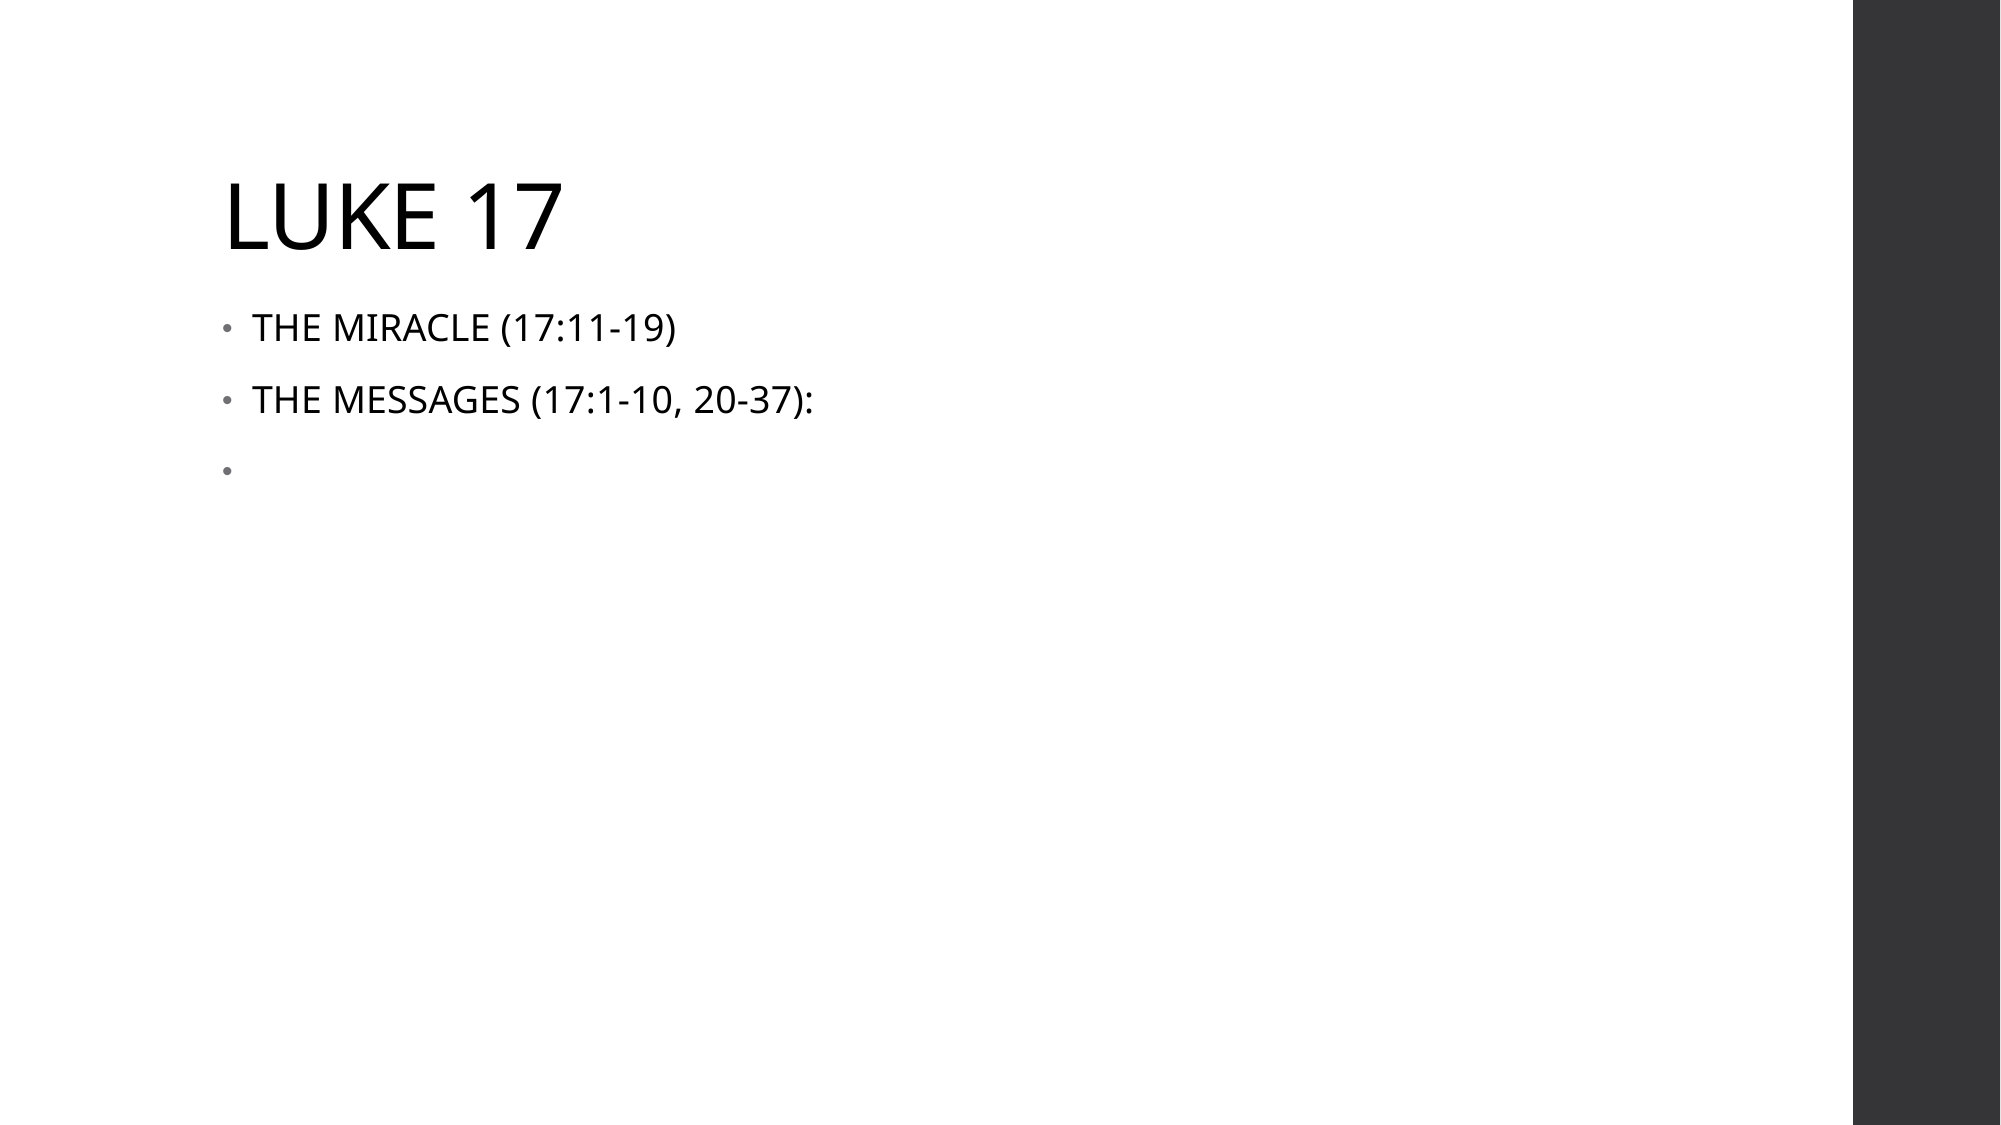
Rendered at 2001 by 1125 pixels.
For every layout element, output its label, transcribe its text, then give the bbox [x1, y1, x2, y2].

title LUKE 17 [206, 60, 1797, 278]
list THE MIRACLE (17:11-19) THE MESSAGES (17:1-10, 20-37): [206, 299, 1617, 1014]
